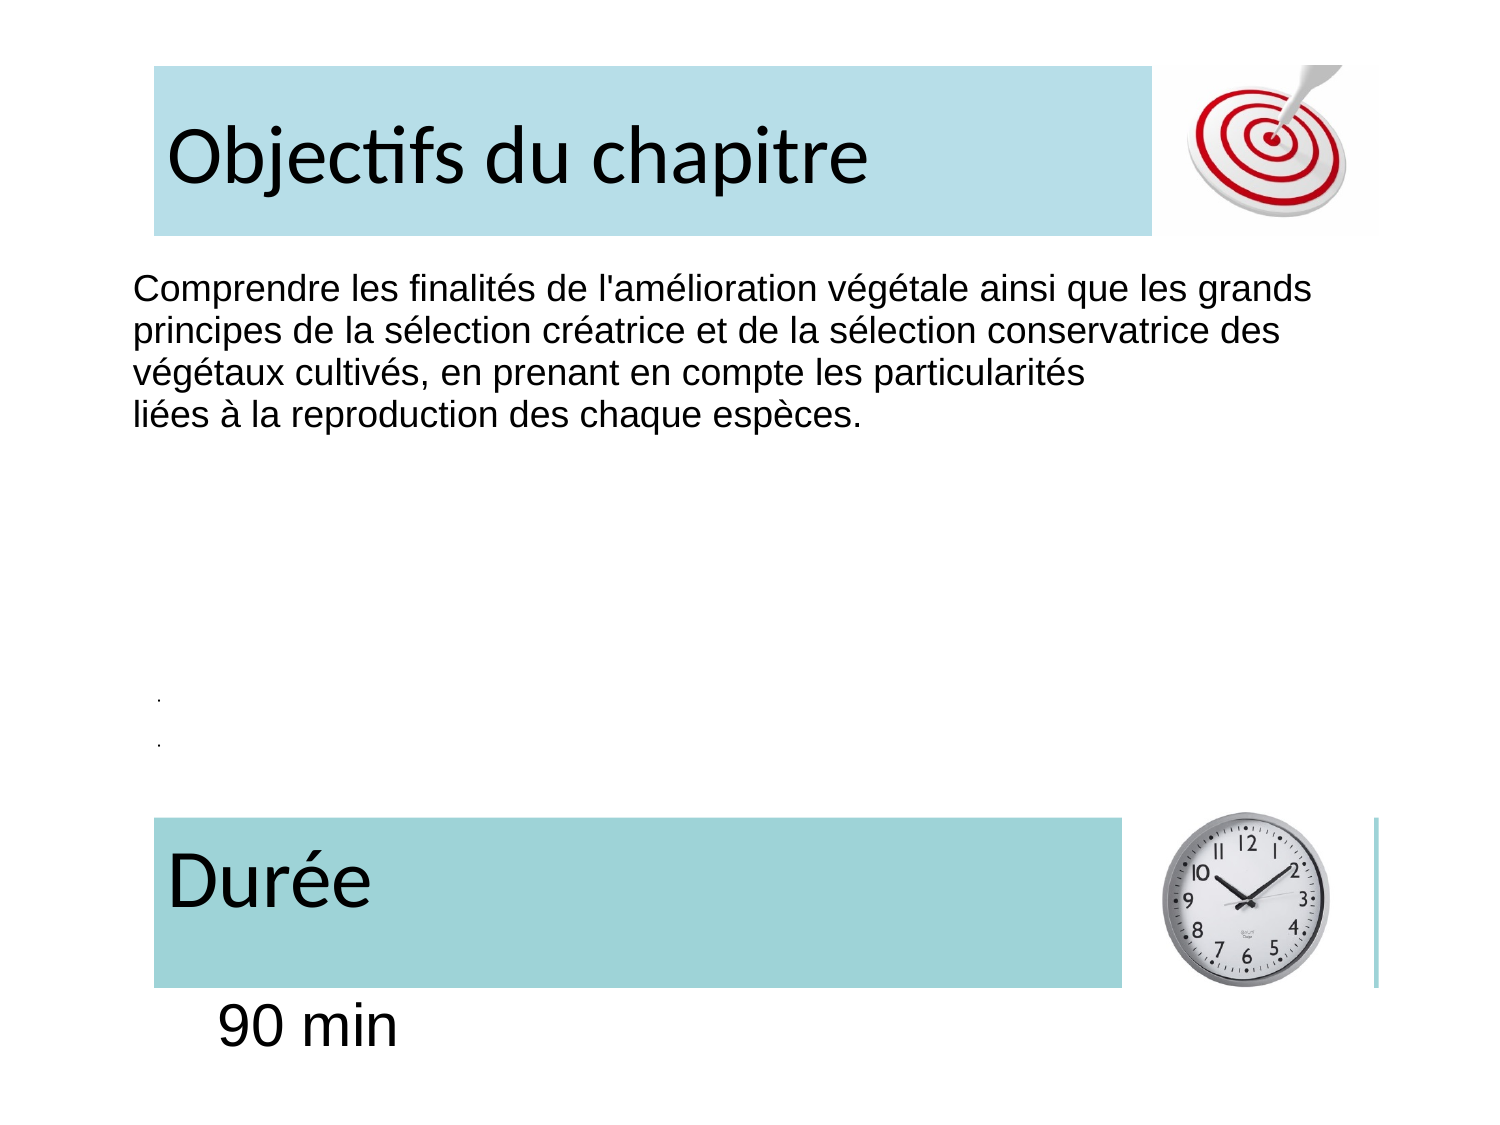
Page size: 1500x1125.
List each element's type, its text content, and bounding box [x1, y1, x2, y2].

text_box Durée [1374, 817, 1379, 988]
text_box Durée [154, 817, 1122, 988]
picture [1122, 812, 1374, 988]
text_box 90 min [170, 979, 1061, 1061]
text_box Comprendre les finalités de l'amélioration végétale ainsi que les grands principes de la sélection créatrice et de la sélection conservatrice des végétaux cultivés, en prenant en compte les particularités liées à la reproduction des chaque espèces. [118, 259, 1453, 527]
text_box Objectifs du chapitre [154, 66, 1152, 236]
picture [1152, 65, 1379, 236]
